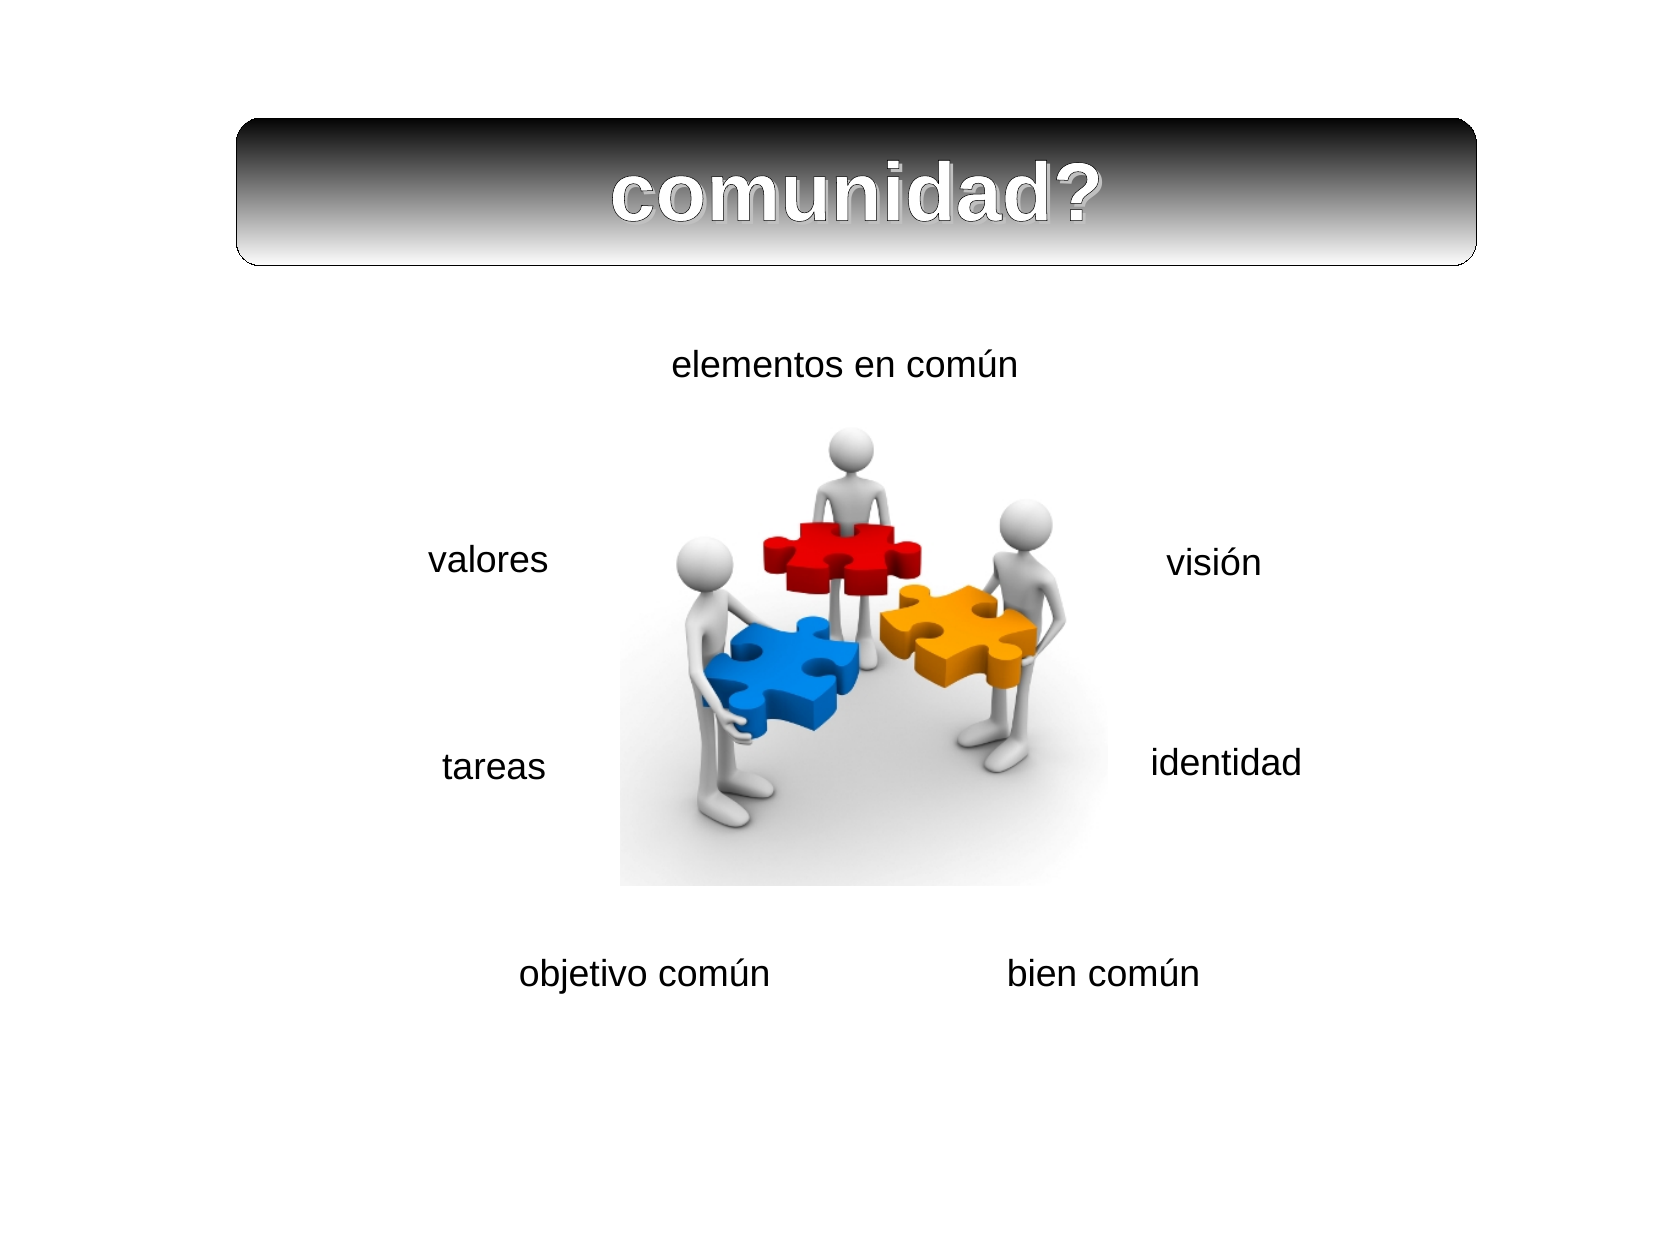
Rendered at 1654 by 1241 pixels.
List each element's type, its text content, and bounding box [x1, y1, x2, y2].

picture [620, 389, 1108, 886]
text_box comunidad? [236, 118, 1477, 266]
text_box elementos en común [656, 336, 1034, 389]
text_box objetivo común [504, 944, 786, 1002]
text_box bien común [992, 944, 1216, 1002]
text_box identidad [1135, 734, 1317, 792]
text_box visión [1151, 533, 1277, 591]
text_box valores [413, 531, 564, 589]
text_box tareas [427, 738, 562, 796]
